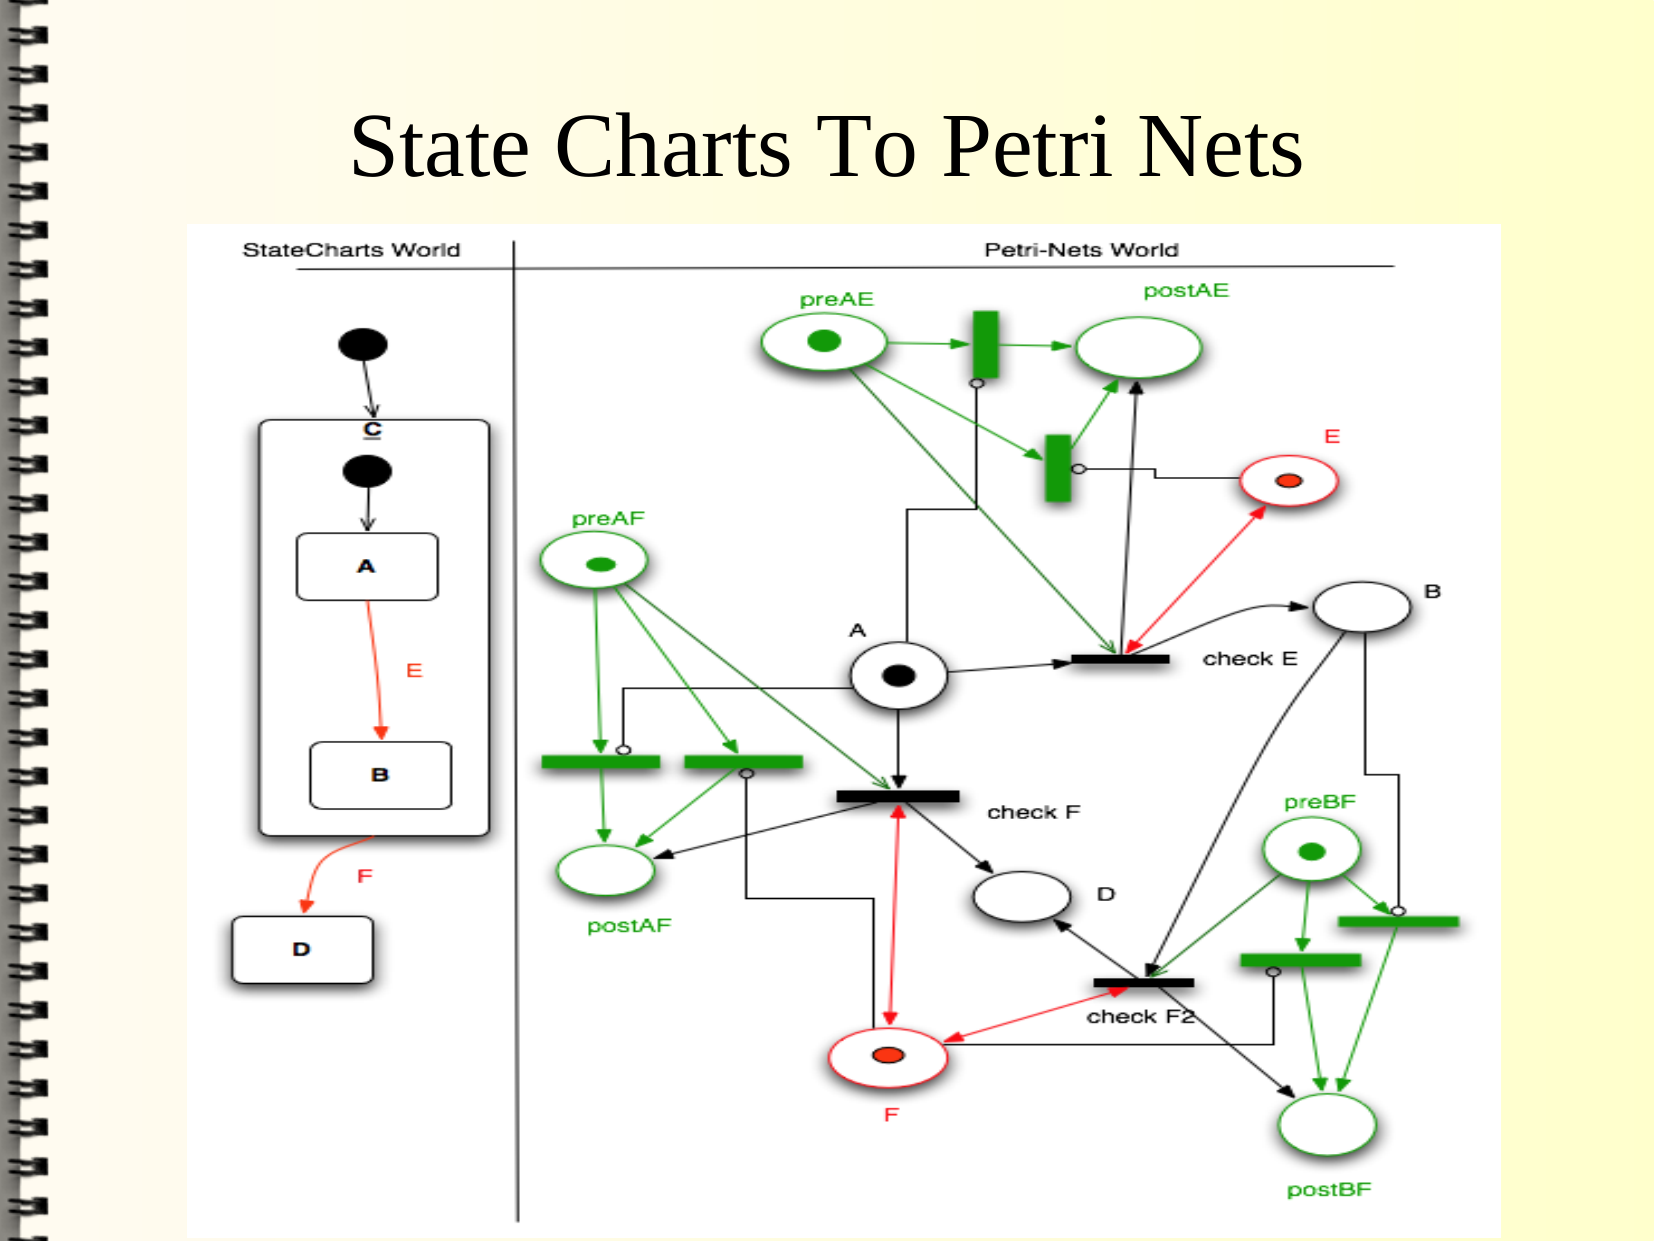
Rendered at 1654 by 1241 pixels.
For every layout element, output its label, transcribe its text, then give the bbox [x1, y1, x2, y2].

picture [0, 0, 1654, 1241]
picture [187, 224, 1501, 1238]
title State Charts To Petri Nets [121, 94, 1534, 197]
